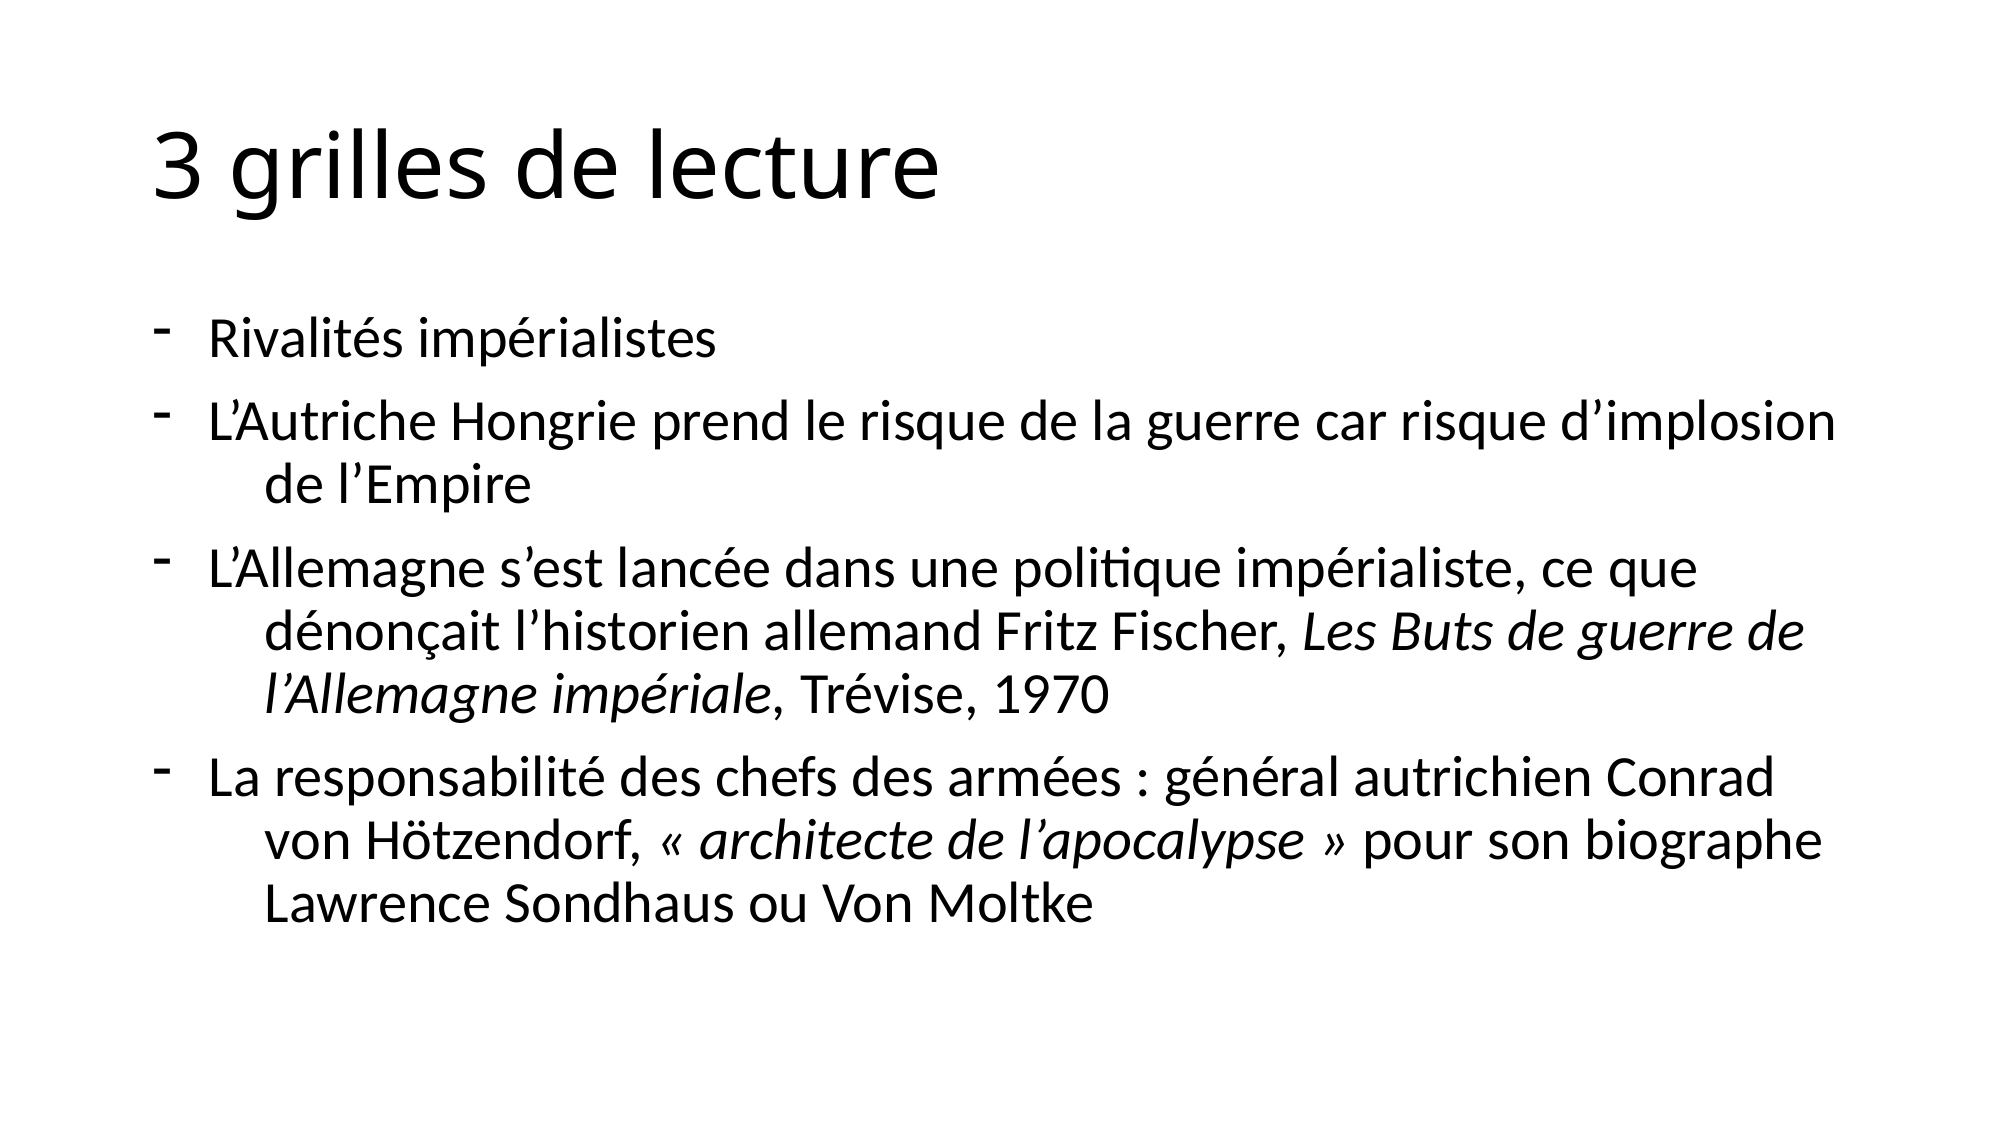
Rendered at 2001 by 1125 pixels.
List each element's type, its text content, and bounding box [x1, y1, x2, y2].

list Rivalités impérialistes L’Autriche Hongrie prend le risque de la guerre car risque d’implosion de l’Empire L’Allemagne s’est lancée dans une politique impérialiste, ce que dénonçait l’historien allemand Fritz Fischer, Les Buts de guerre de l’Allemagne impériale, Trévise, 1970 La responsabilité des chefs des armées : général autrichien Conrad von Hötzendorf, « architecte de l’apocalypse » pour son biographe Lawrence Sondhaus ou Von Moltke [137, 299, 1863, 1014]
title 3 grilles de lecture [137, 59, 1863, 278]
